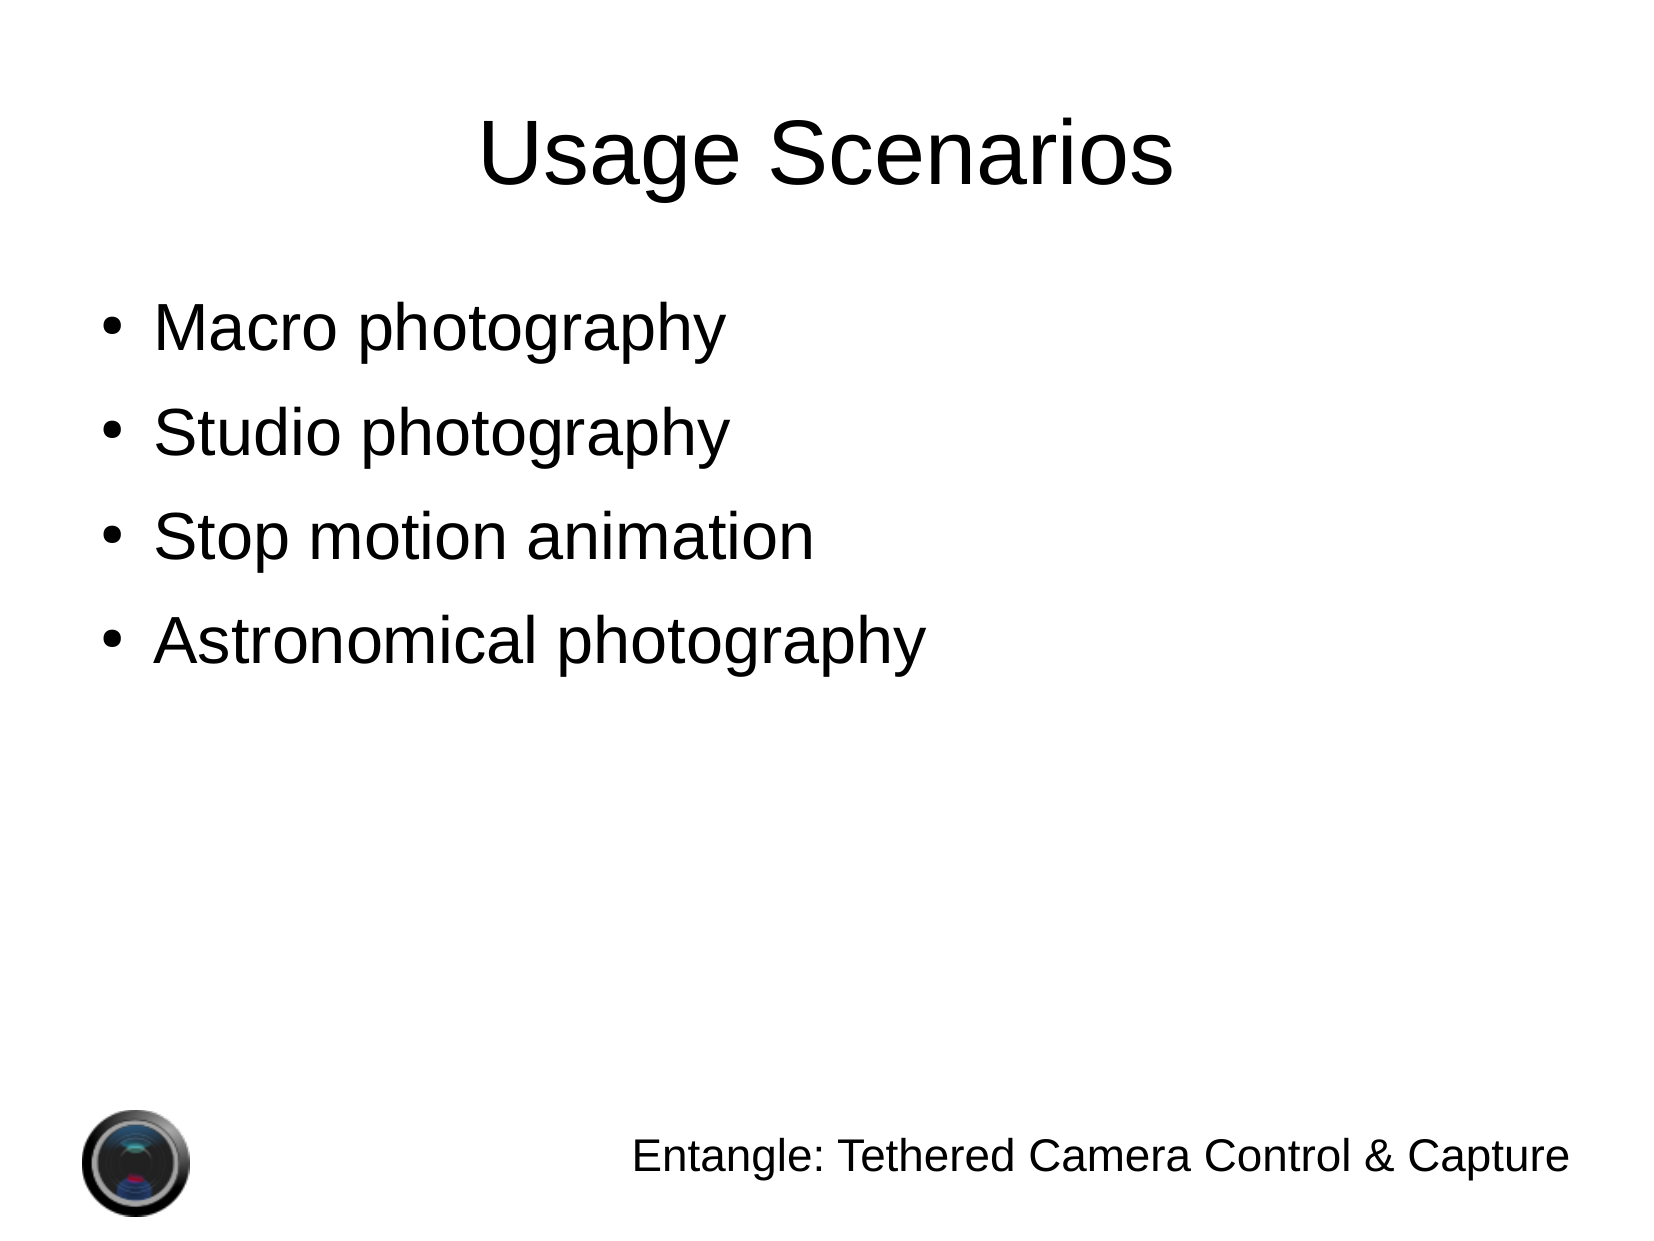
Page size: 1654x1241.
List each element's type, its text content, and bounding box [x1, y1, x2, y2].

list Macro photography Studio photography Stop motion animation Astronomical photography [82, 290, 1571, 1010]
picture [82, 1110, 190, 1217]
title Usage Scenarios [82, 49, 1571, 257]
